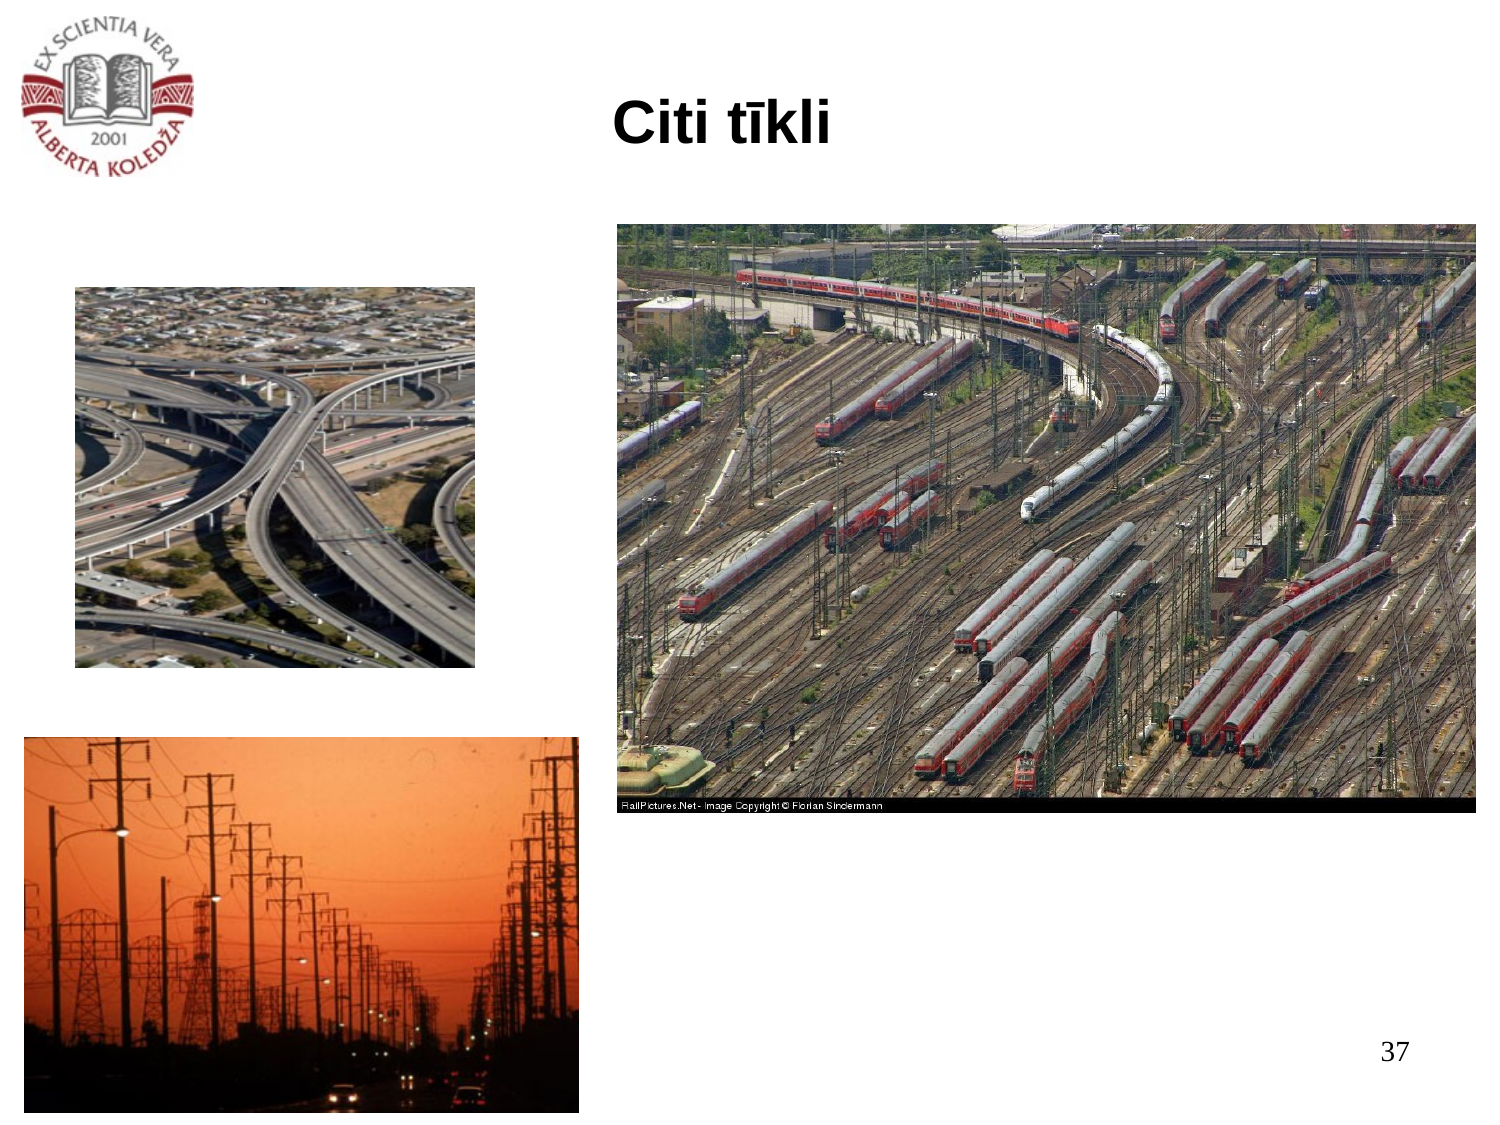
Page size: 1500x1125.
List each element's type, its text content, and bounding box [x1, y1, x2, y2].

picture [617, 224, 1476, 813]
picture [75, 287, 475, 668]
picture [21, 16, 194, 177]
picture [24, 737, 579, 1113]
title Citi tīkli [50, 62, 1374, 175]
text_box <skaitlis> [1074, 1025, 1426, 1101]
